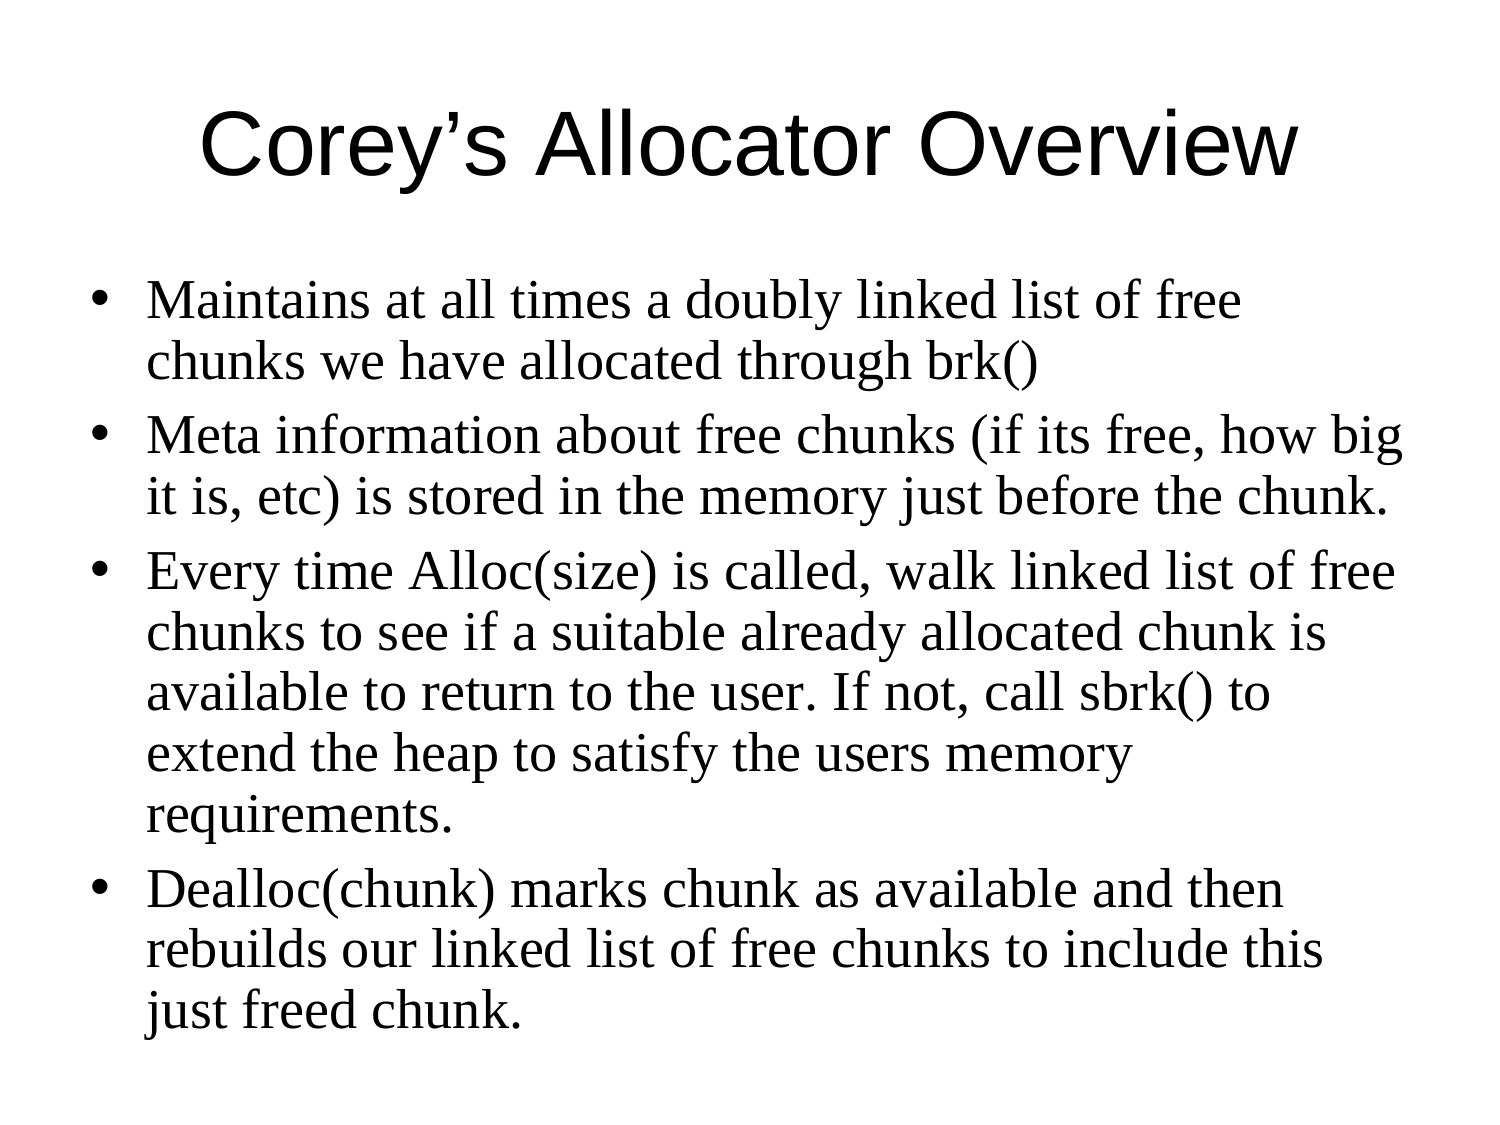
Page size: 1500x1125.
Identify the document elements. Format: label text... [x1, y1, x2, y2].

list Maintains at all times a doubly linked list of free chunks we have allocated through brk() Meta information about free chunks (if its free, how big it is, etc) is stored in the memory just before the chunk. Every time Alloc(size) is called, walk linked list of free chunks to see if a suitable already allocated chunk is available to return to the user. If not, call sbrk() to extend the heap to satisfy the users memory requirements. Dealloc(chunk) marks chunk as available and then rebuilds our linked list of free chunks to include this just freed chunk. [75, 262, 1426, 1125]
title Corey’s Allocator Overview [75, 45, 1426, 233]
